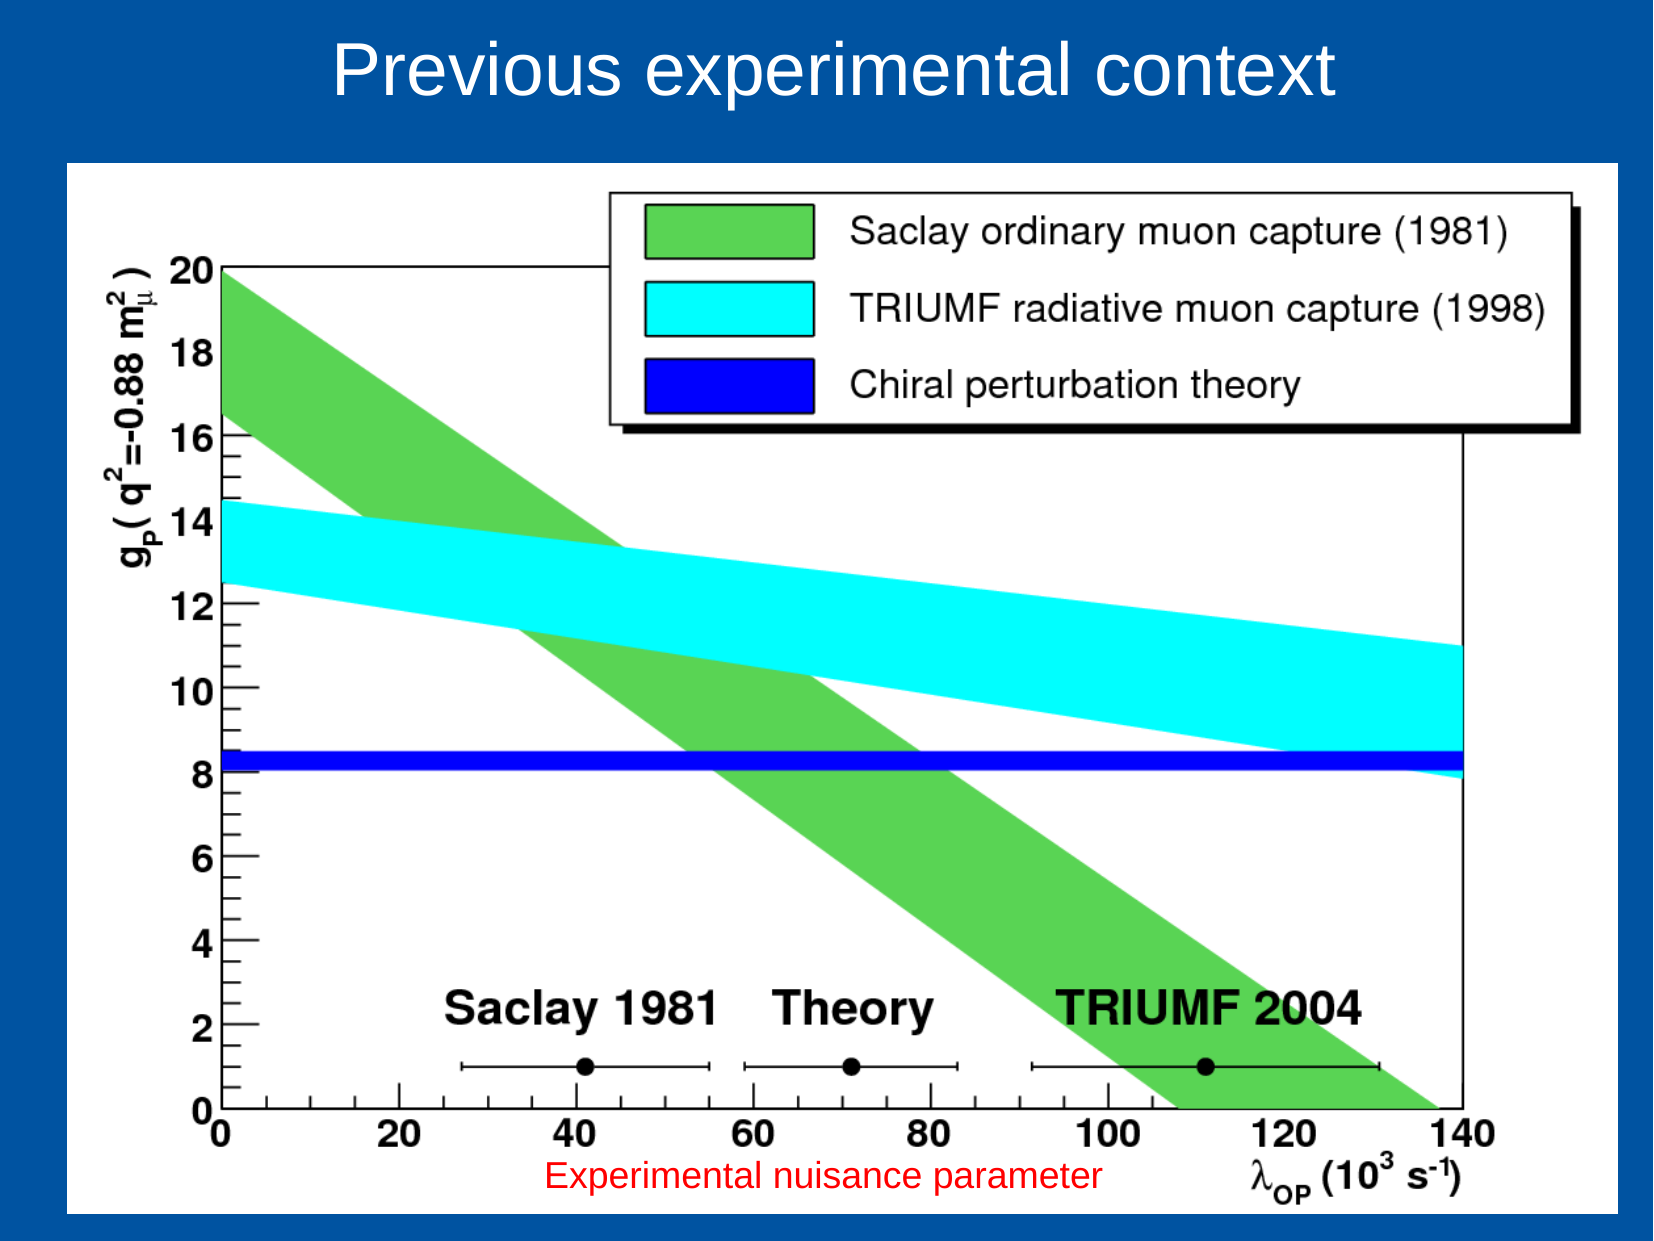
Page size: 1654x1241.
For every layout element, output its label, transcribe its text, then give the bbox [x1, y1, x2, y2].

text_box Previous experimental context [72, 20, 1596, 120]
picture [67, 163, 1618, 1214]
text_box Experimental nuisance parameter [529, 1147, 1127, 1205]
